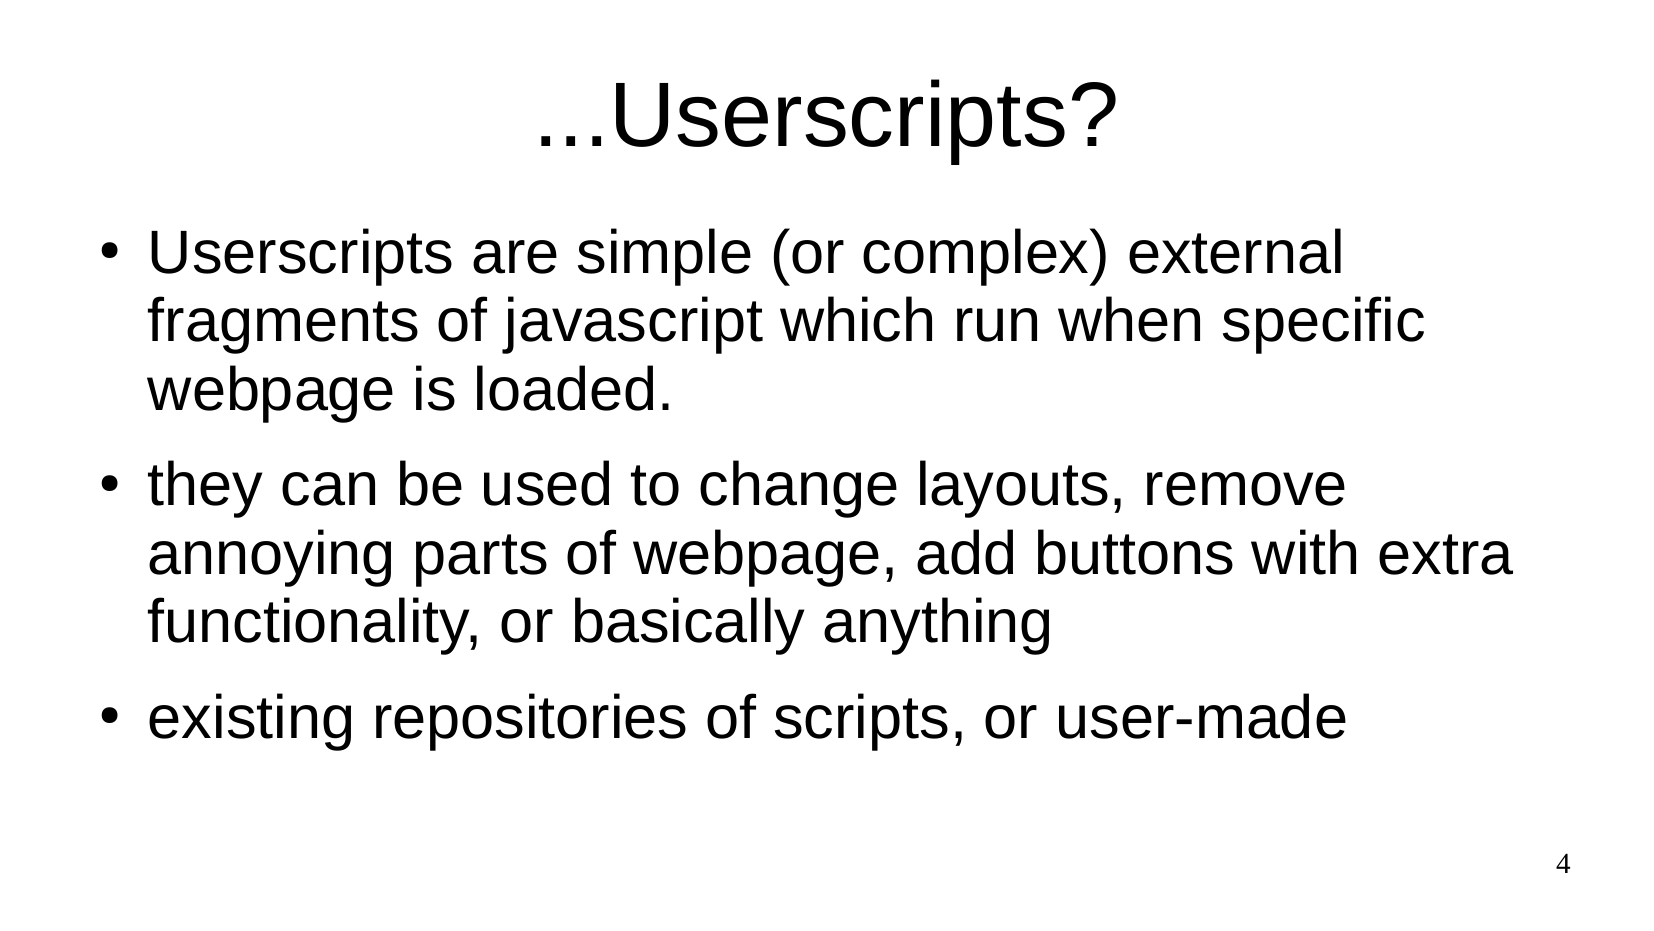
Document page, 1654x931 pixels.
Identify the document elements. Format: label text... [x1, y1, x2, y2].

title ...Userscripts? [82, 37, 1571, 193]
list Userscripts are simple (or complex) external fragments of javascript which run when specific webpage is loaded. they can be used to change layouts, remove annoying parts of webpage, add buttons with extra functionality, or basically anything existing repositories of scripts, or user-made [82, 217, 1571, 758]
